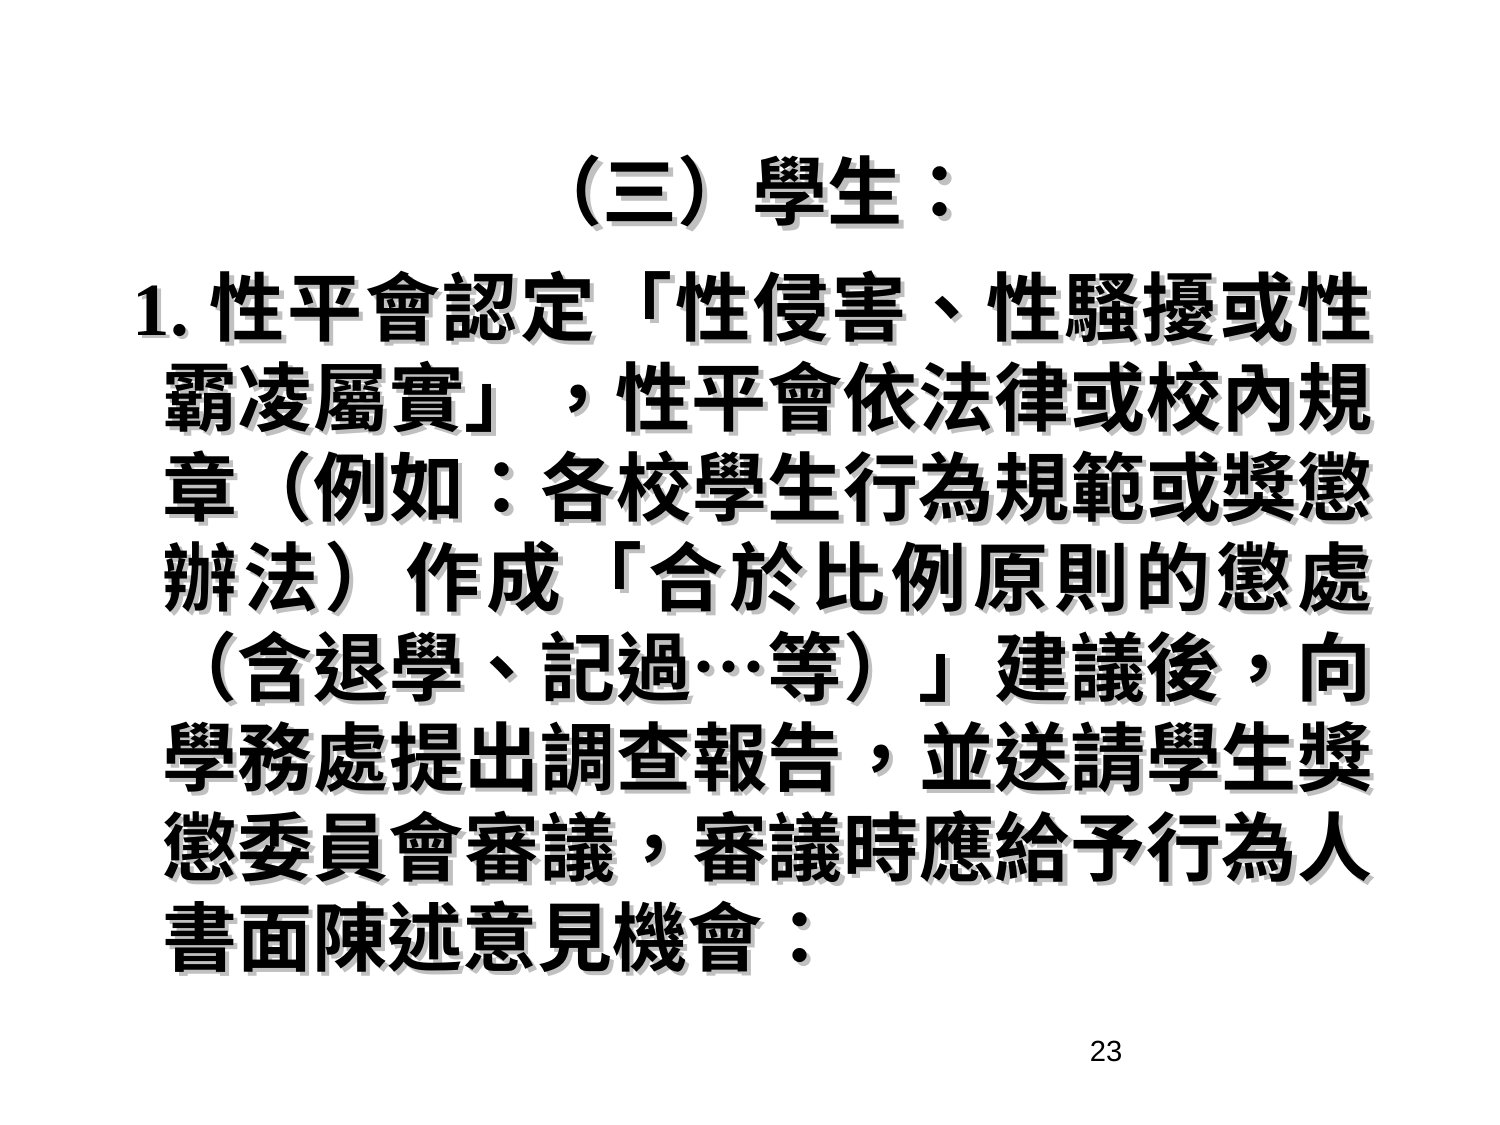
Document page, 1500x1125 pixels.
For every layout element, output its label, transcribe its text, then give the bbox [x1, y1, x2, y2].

text_box [1074, 1024, 1426, 1103]
text_box （三）學生： 1.性平會認定「性侵害、性騷擾或性霸凌屬實」，性平會依法律或校內規章（例如：各校學生行為規範或獎懲辦法）作成「合於比例原則的懲處（含退學、記過…等）」建議後，向學務處提出調查報告，並送請學生獎懲委員會審議，審議時應給予行為人書面陳述意見機會： [118, 137, 1418, 988]
